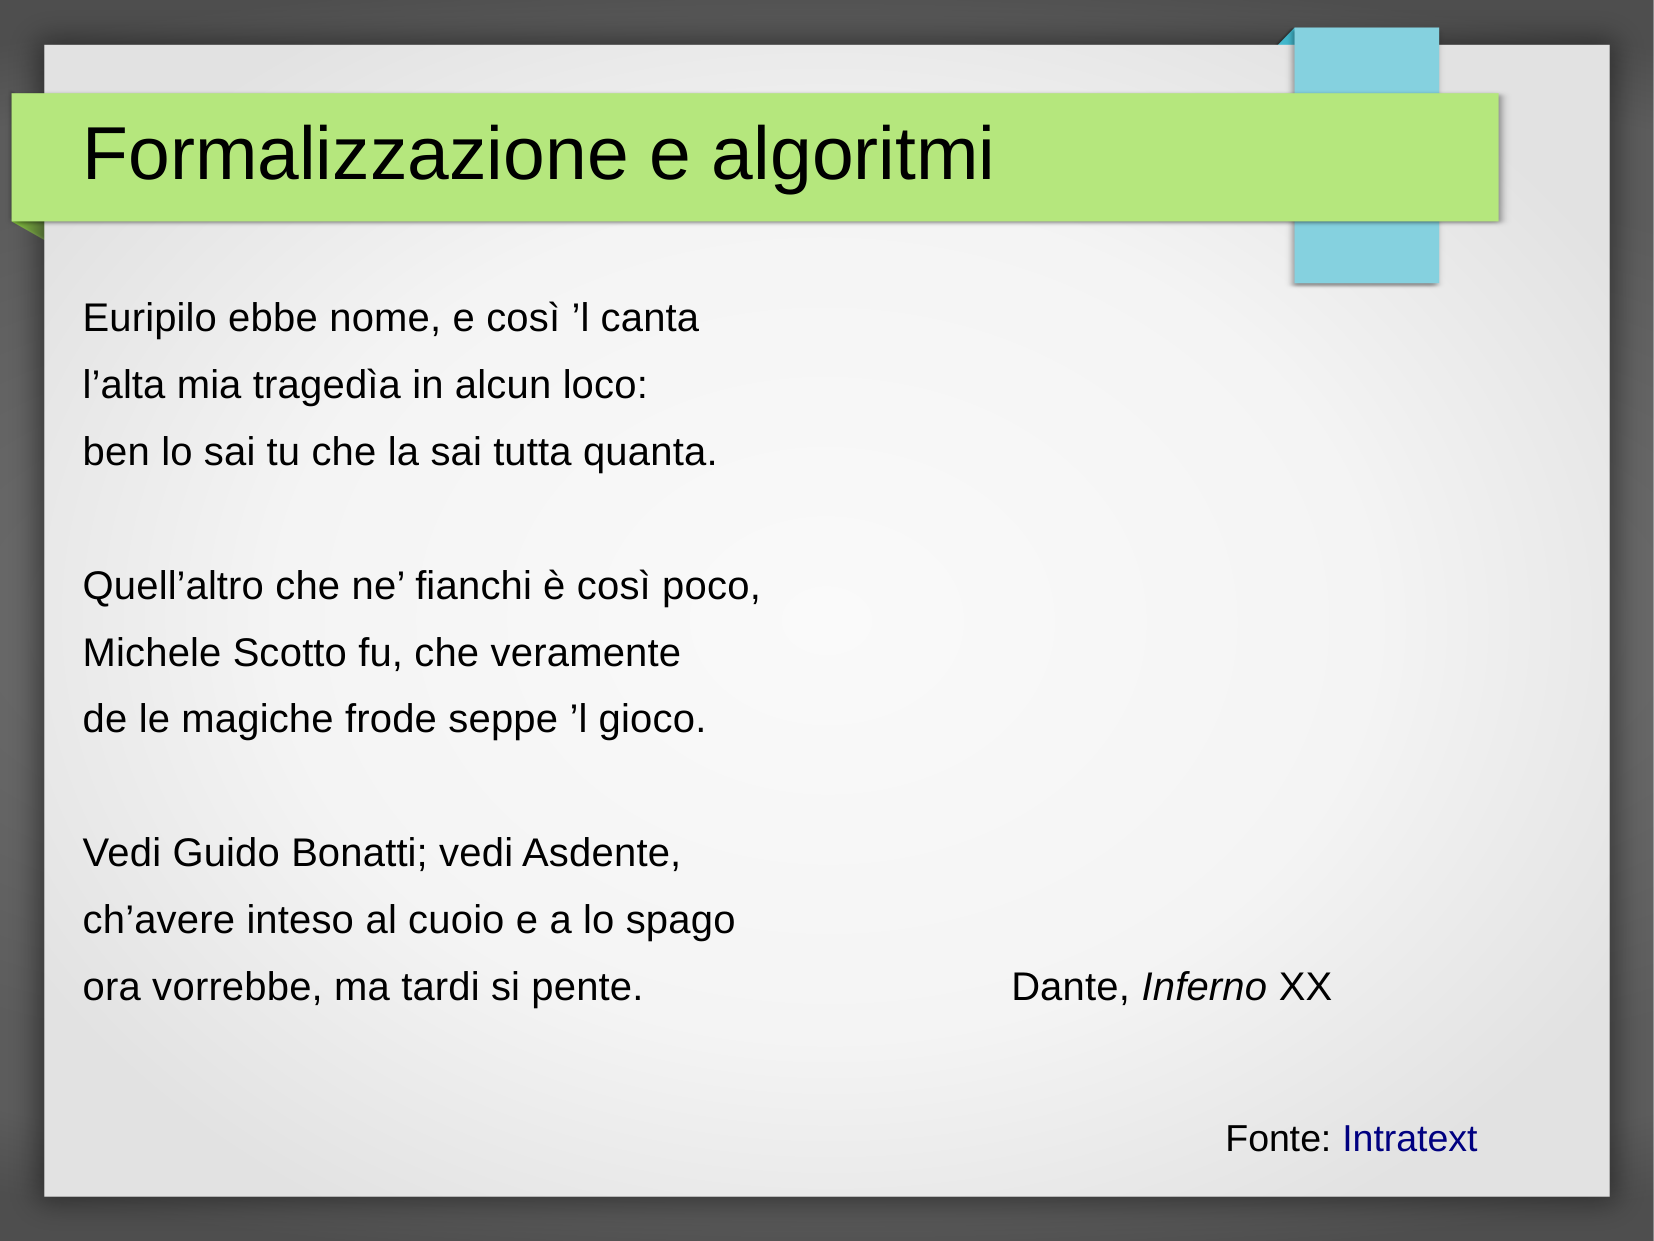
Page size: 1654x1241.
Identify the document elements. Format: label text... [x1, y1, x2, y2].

title Formalizzazione e algoritmi [82, 94, 1264, 213]
text_box Fonte: Intratext [1210, 1110, 1493, 1168]
list Euripilo ebbe nome, e così ’l canta l’alta mia tragedìa in alcun loco: ben lo sai tu che la sai tutta quanta. Quell’altro che ne’ fianchi è così poco, Michele Scotto fu, che veramente de le magiche frode seppe ’l gioco. Vedi Guido Bonatti; vedi Asdente, ch’avere inteso al cuoio e a lo spago ora vorrebbe, ma tardi si pente. Dante, Inferno XX [82, 295, 1571, 1015]
picture [0, 0, 1654, 1241]
